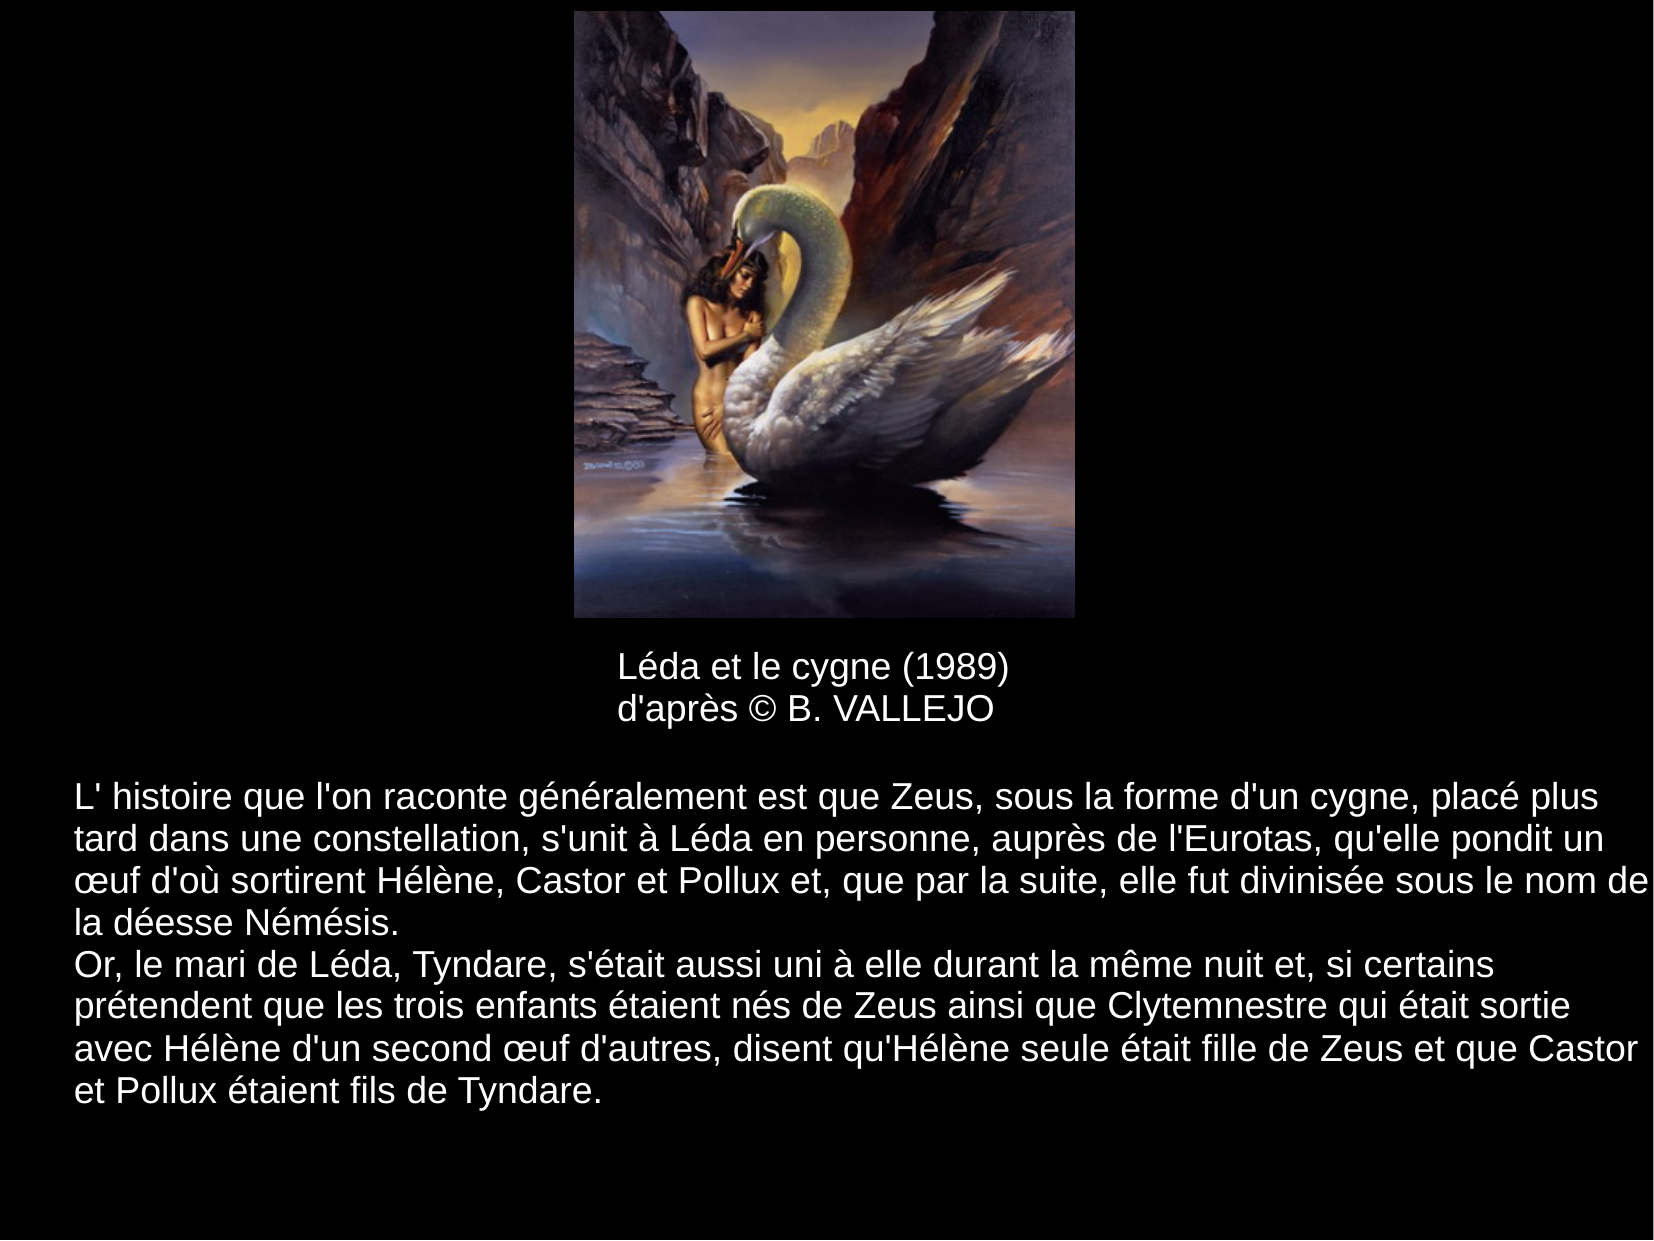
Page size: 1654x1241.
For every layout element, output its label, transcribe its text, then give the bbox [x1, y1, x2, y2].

text_box L' histoire que l'on raconte généralement est que Zeus, sous la forme d'un cygne, placé plus tard dans une constellation, s'unit à Léda en personne, auprès de l'Eurotas, qu'elle pondit un œuf d'où sortirent Hélène, Castor et Pollux et, que par la suite, elle fut divinisée sous le nom de la déesse Némésis. Or, le mari de Léda, Tyndare, s'était aussi uni à elle durant la même nuit et, si certains prétendent que les trois enfants étaient nés de Zeus ainsi que Clytemnestre qui était sortie avec Hélène d'un second œuf d'autres, disent qu'Hélène seule était fille de Zeus et que Castor et Pollux étaient fils de Tyndare. [59, 767, 1654, 1119]
picture [574, 11, 1075, 619]
text_box Léda et le cygne (1989) d'après © B. VALLEJO [602, 637, 1418, 737]
